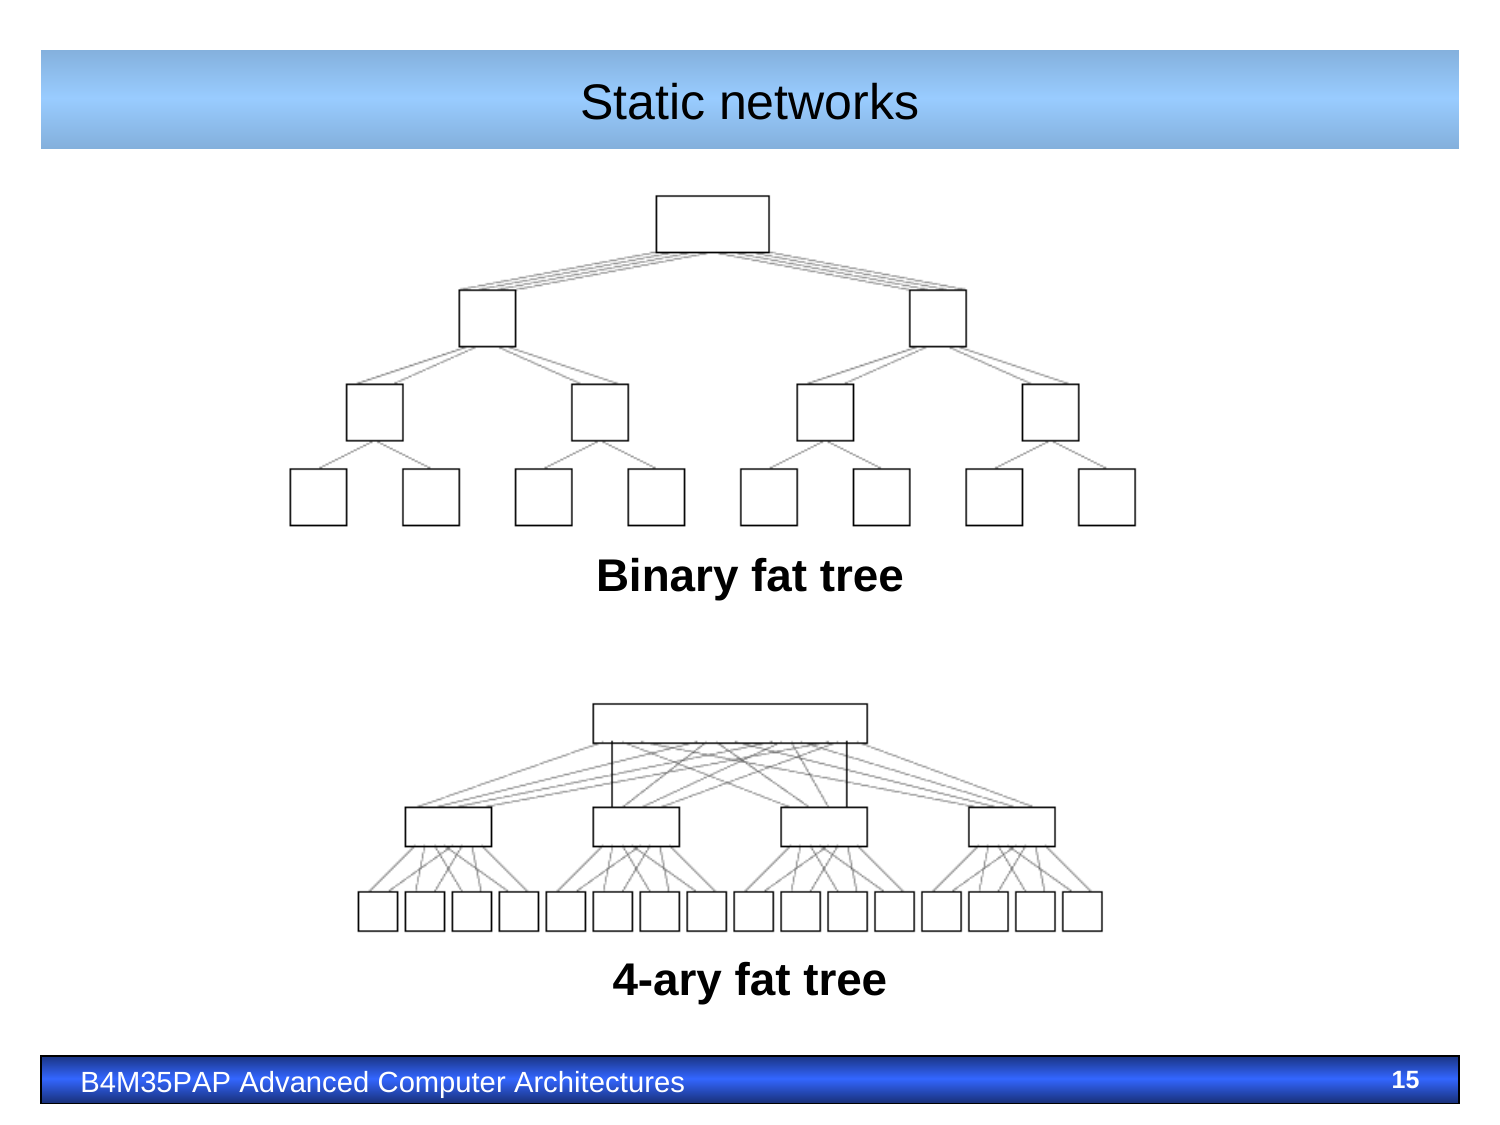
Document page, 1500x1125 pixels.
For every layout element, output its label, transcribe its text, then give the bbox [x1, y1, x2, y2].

text_box 4-ary fat tree [597, 942, 903, 1013]
title Static networks [41, 50, 1459, 149]
text_box Binary fat tree [580, 537, 920, 608]
chart [347, 680, 1114, 940]
chart [282, 172, 1144, 536]
